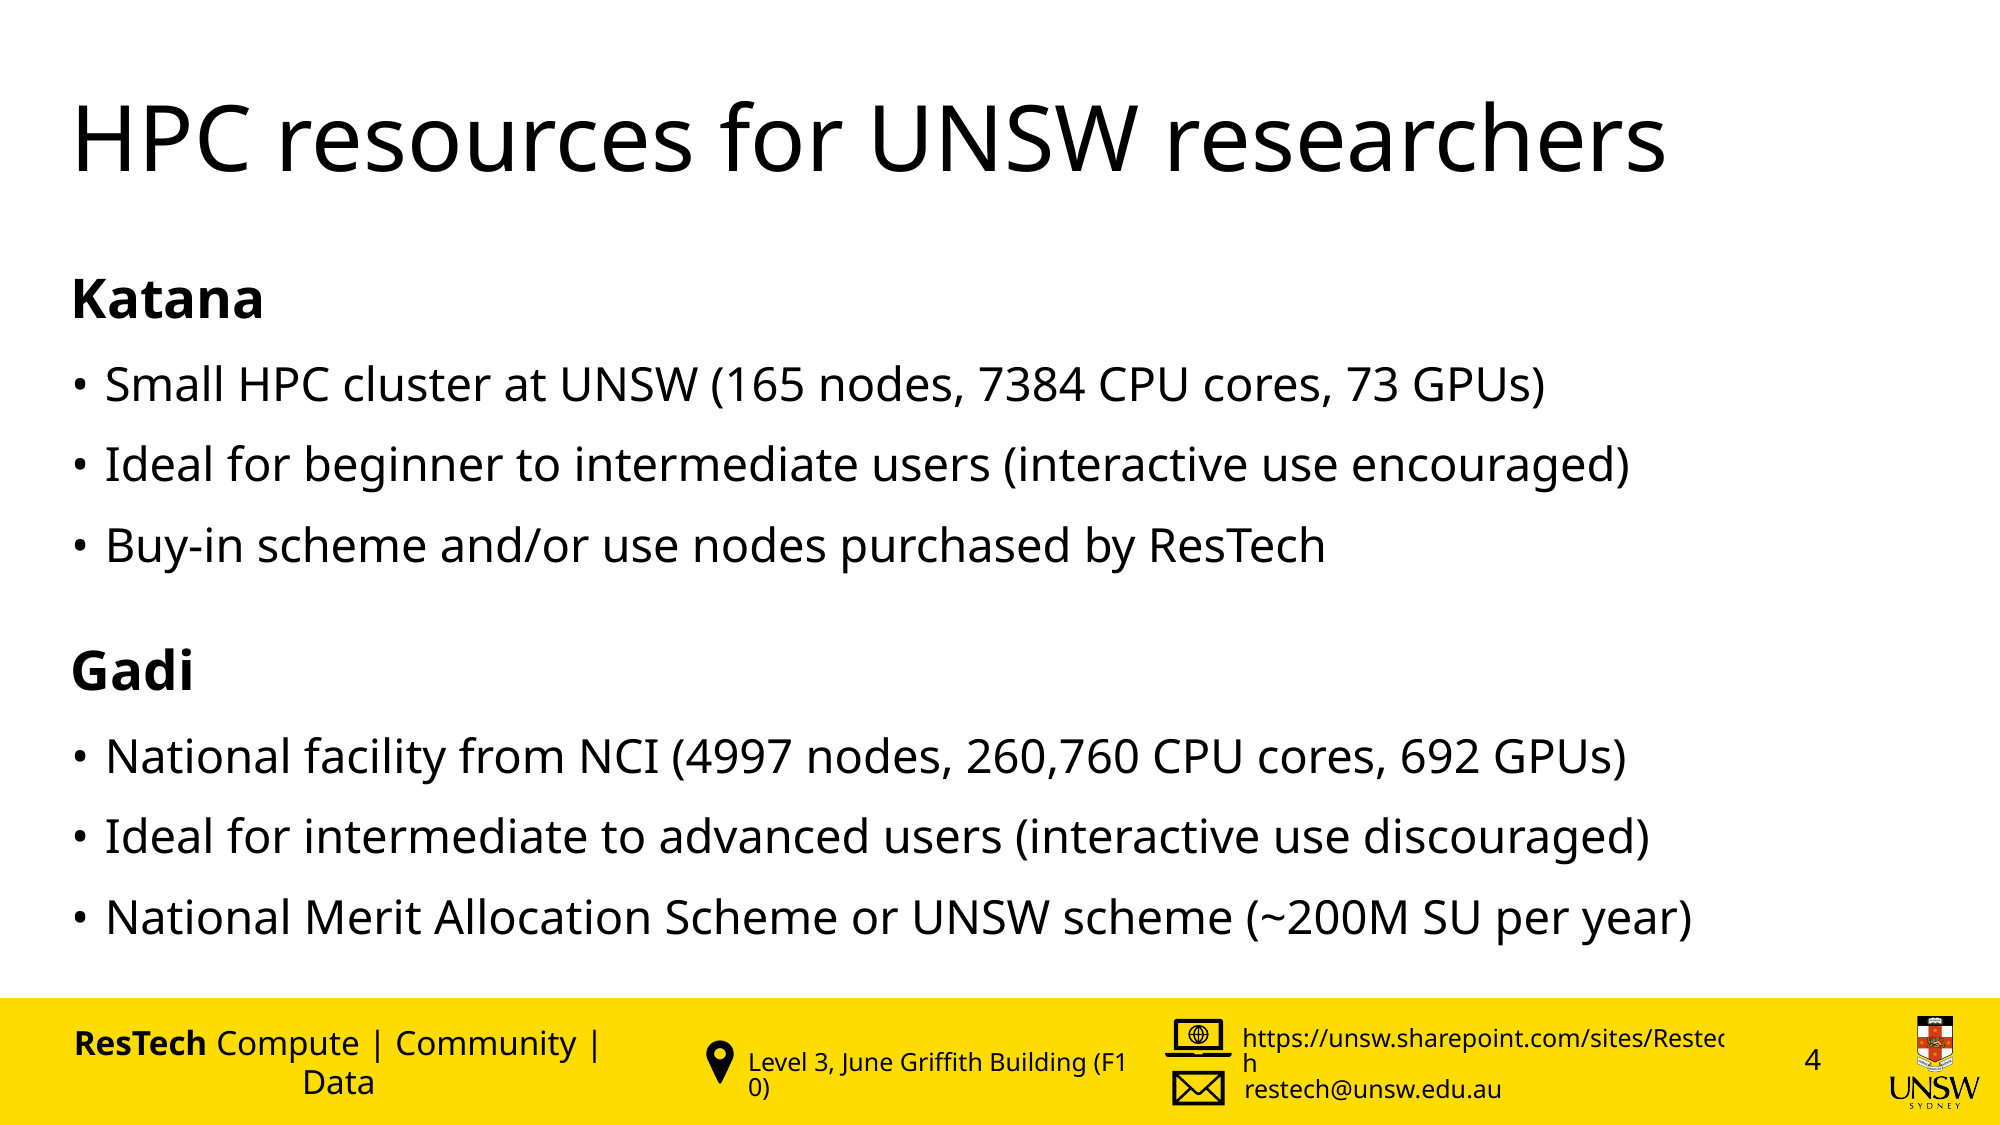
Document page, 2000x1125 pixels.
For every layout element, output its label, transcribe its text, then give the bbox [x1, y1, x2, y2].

list Katana Small HPC cluster at UNSW (165 nodes, 7384 CPU cores, 73 GPUs) Ideal for beginner to intermediate users (interactive use encouraged) Buy-in scheme and/or use nodes purchased by ResTech Gadi National facility from NCI (4997 nodes, 260,760 CPU cores, 692 GPUs) Ideal for intermediate to advanced users (interactive use discouraged) National Merit Allocation Scheme or UNSW scheme (~200M SU per year) [70, 259, 1926, 951]
title HPC resources for UNSW researchers [70, 41, 1926, 231]
picture [1890, 1016, 1980, 1109]
